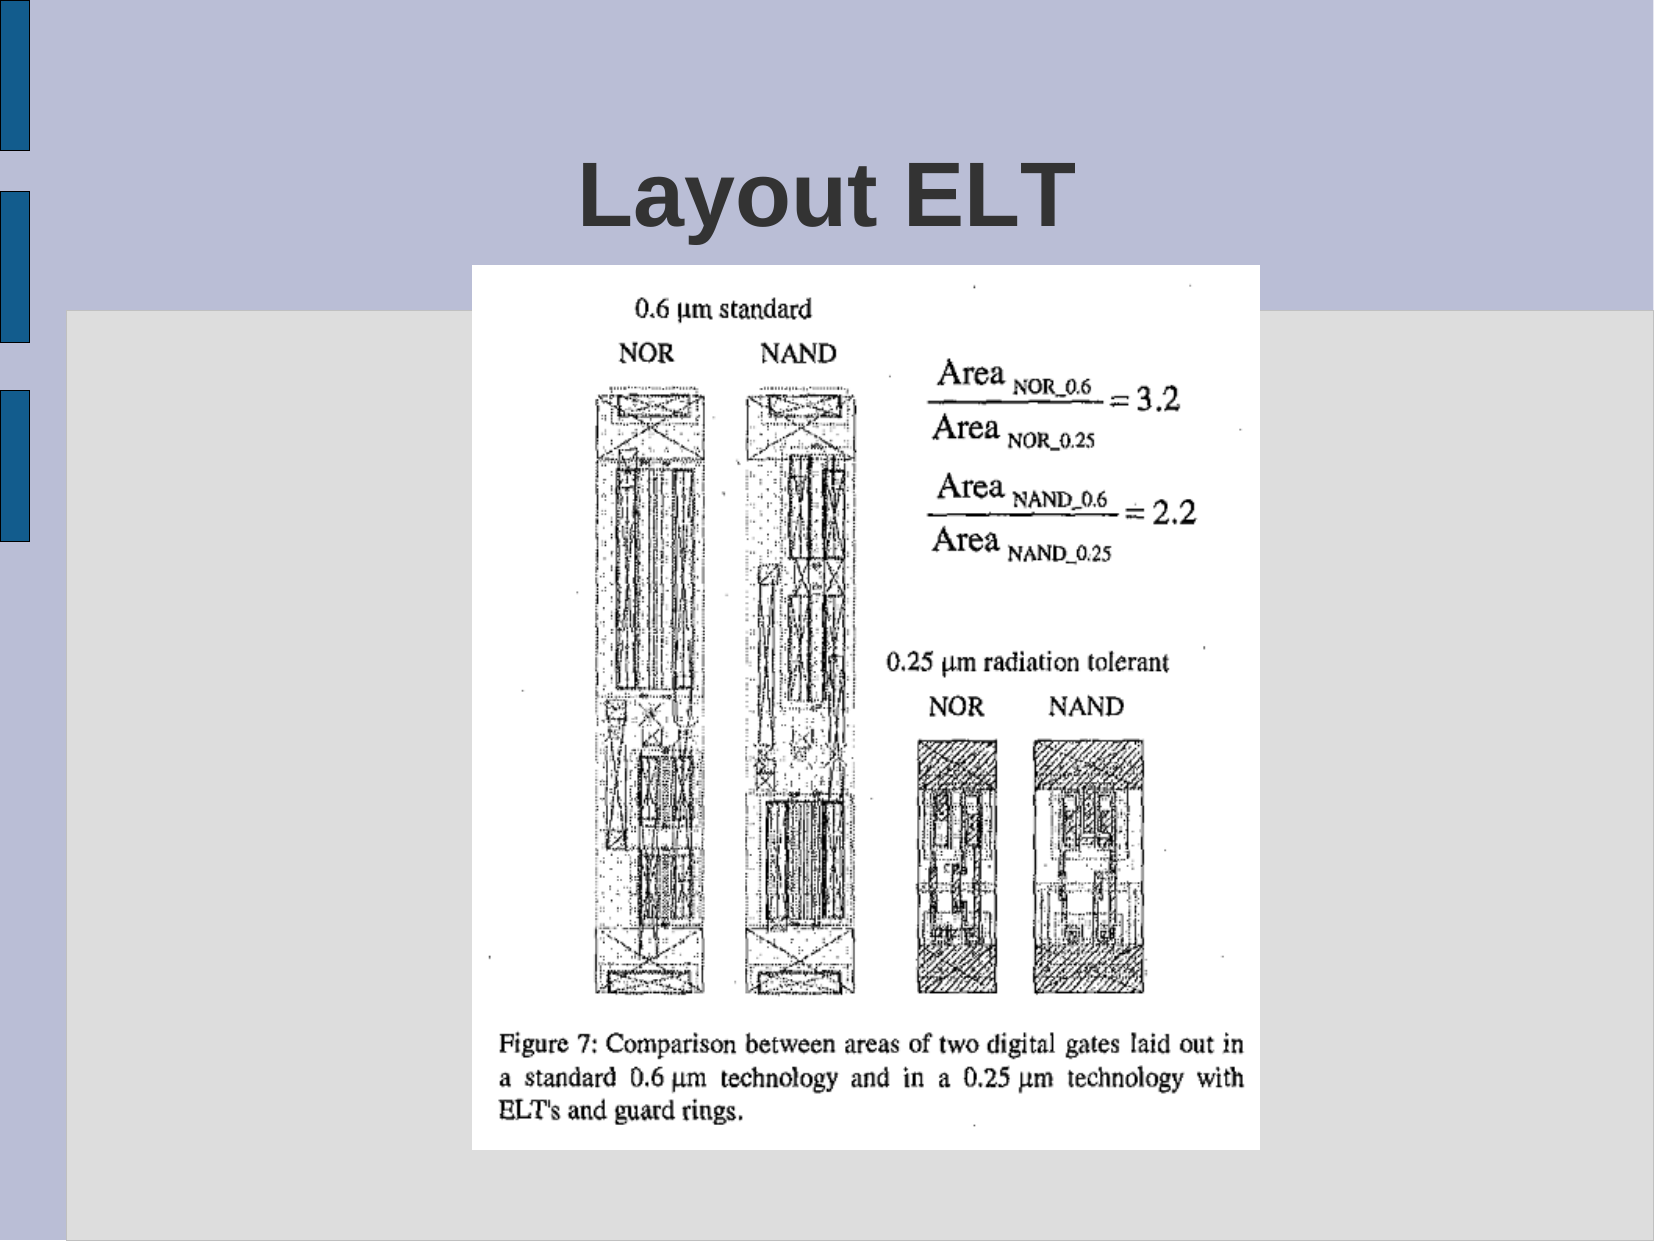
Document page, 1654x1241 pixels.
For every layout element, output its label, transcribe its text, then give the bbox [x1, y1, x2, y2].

picture [472, 265, 1260, 1151]
title Layout ELT [121, 91, 1534, 299]
